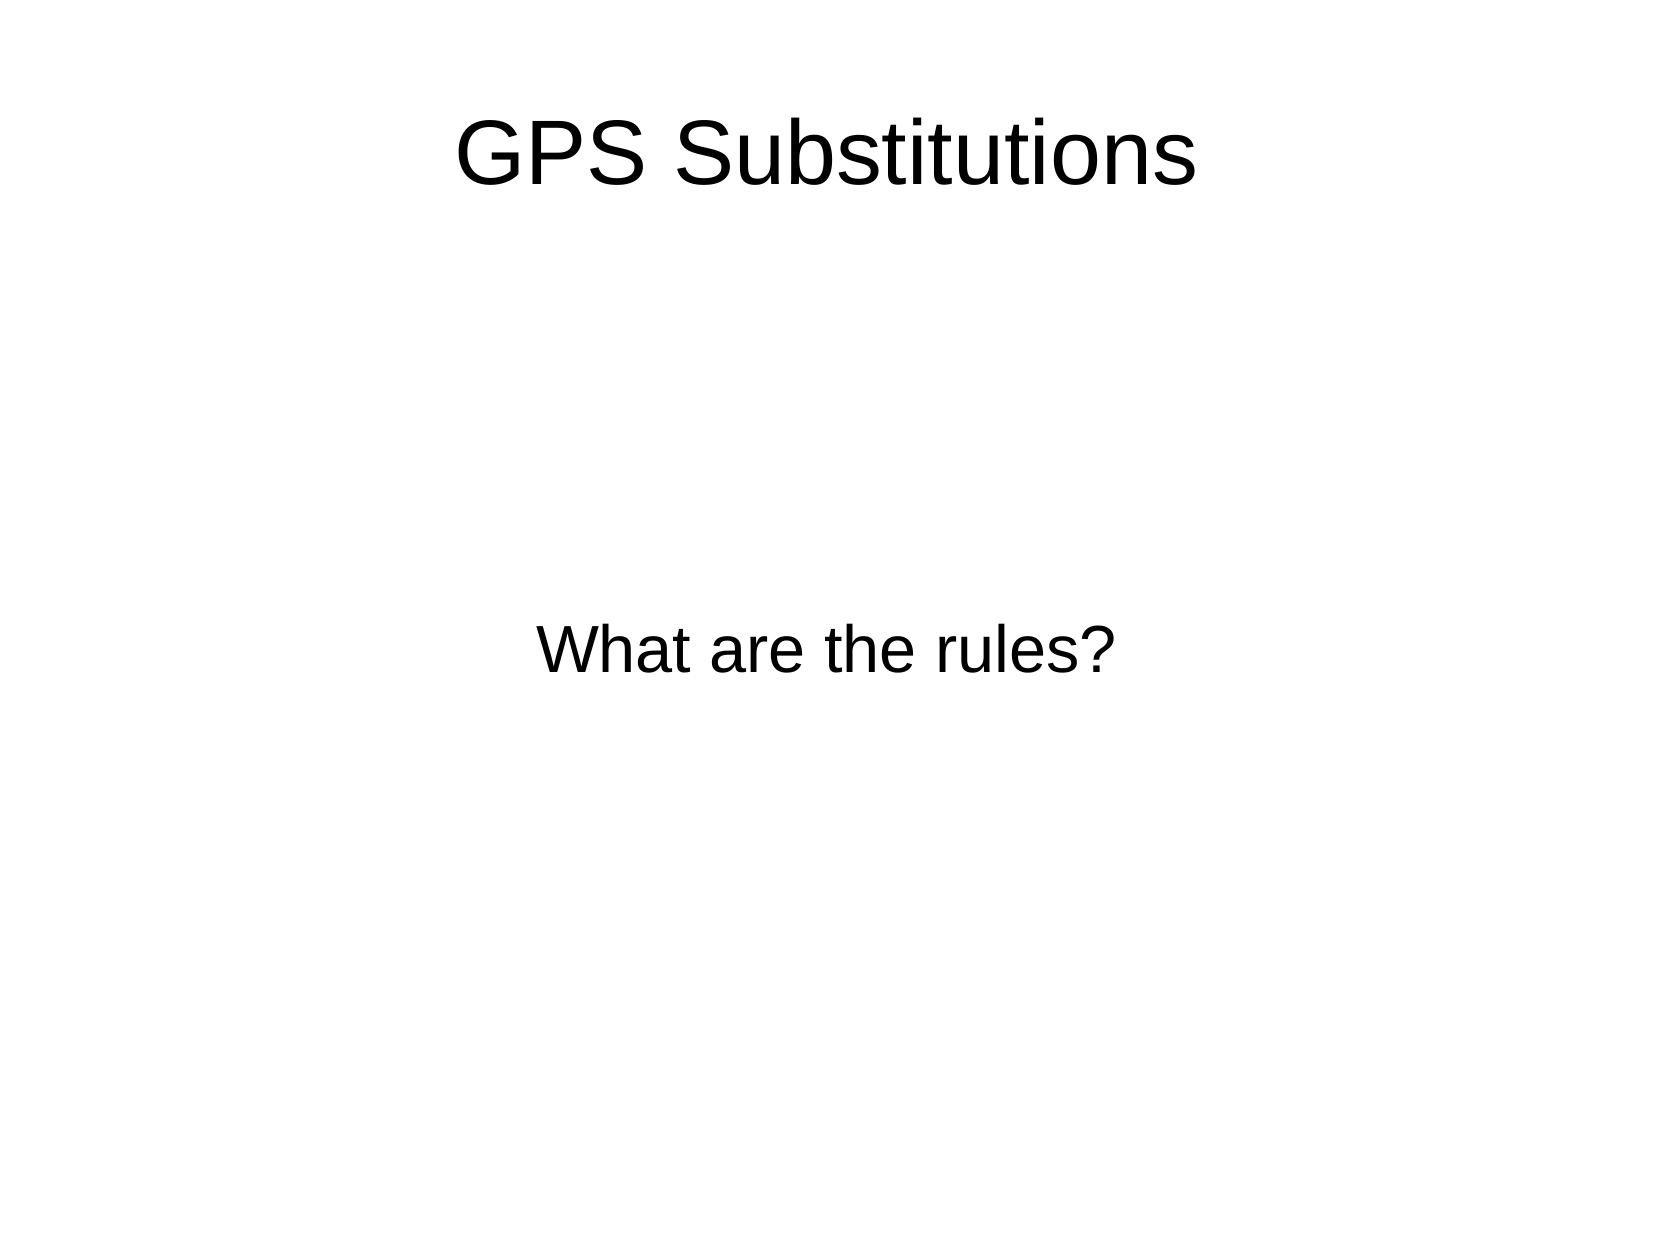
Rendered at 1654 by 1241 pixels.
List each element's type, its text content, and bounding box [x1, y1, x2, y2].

title GPS Substitutions [82, 49, 1571, 257]
subtitle What are the rules? [82, 290, 1571, 1010]
